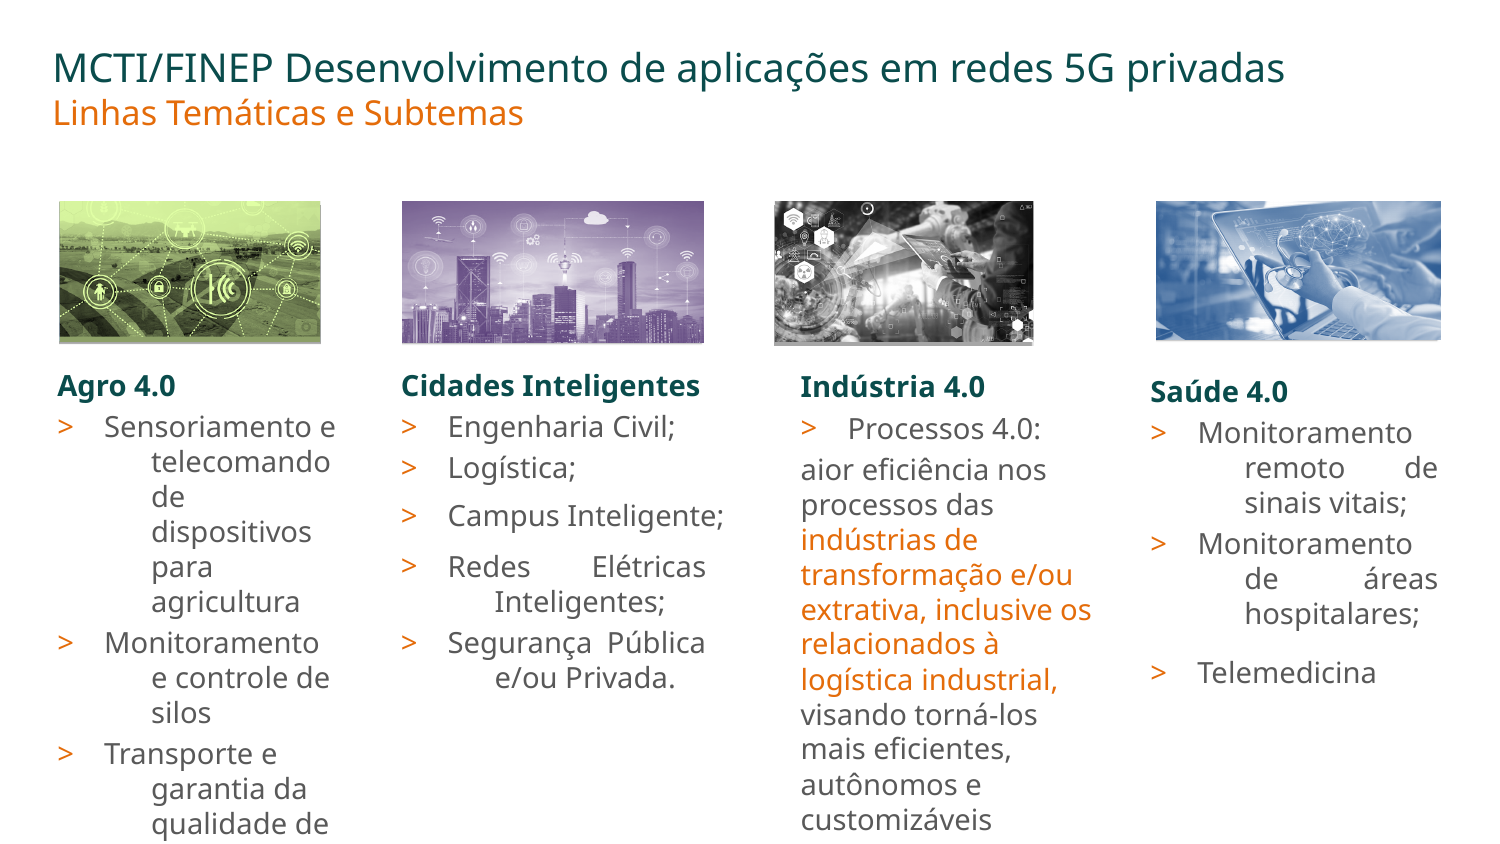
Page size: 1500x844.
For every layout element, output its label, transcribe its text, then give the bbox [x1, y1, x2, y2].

picture [402, 201, 704, 343]
text_box Saúde 4.0 Monitoramento remoto de sinais vitais; Monitoramento de áreas hospitalares; [1136, 366, 1454, 638]
text_box Cidades Inteligentes Engenharia Civil; Logística; [386, 360, 933, 492]
text_box MCTI/FINEP Desenvolvimento de aplicações em redes 5G privadas Linhas Temáticas e Subtemas [37, 20, 1454, 155]
text_box Campus Inteligente; [386, 490, 834, 540]
text_box Indústria 4.0 Processos 4.0: aior eficiência nos processos das indústrias de transformação e/ou extrativa, inclusive os relacionados à logística industrial, visando torná-los mais eficientes, autônomos e customizáveis [748, 361, 1123, 843]
picture [774, 201, 1034, 342]
picture [1156, 201, 1441, 340]
text_box Redes Elétricas Inteligentes; Segurança Pública e/ou Privada. [386, 541, 721, 702]
text_box Telemedicina [1135, 647, 1494, 697]
text_box Agro 4.0 Sensoriamento e telecomando de dispositivos para agricultura Monitoramento e controle de silos Transporte e garantia da qualidade de alimentos [42, 360, 358, 844]
picture [59, 201, 321, 342]
